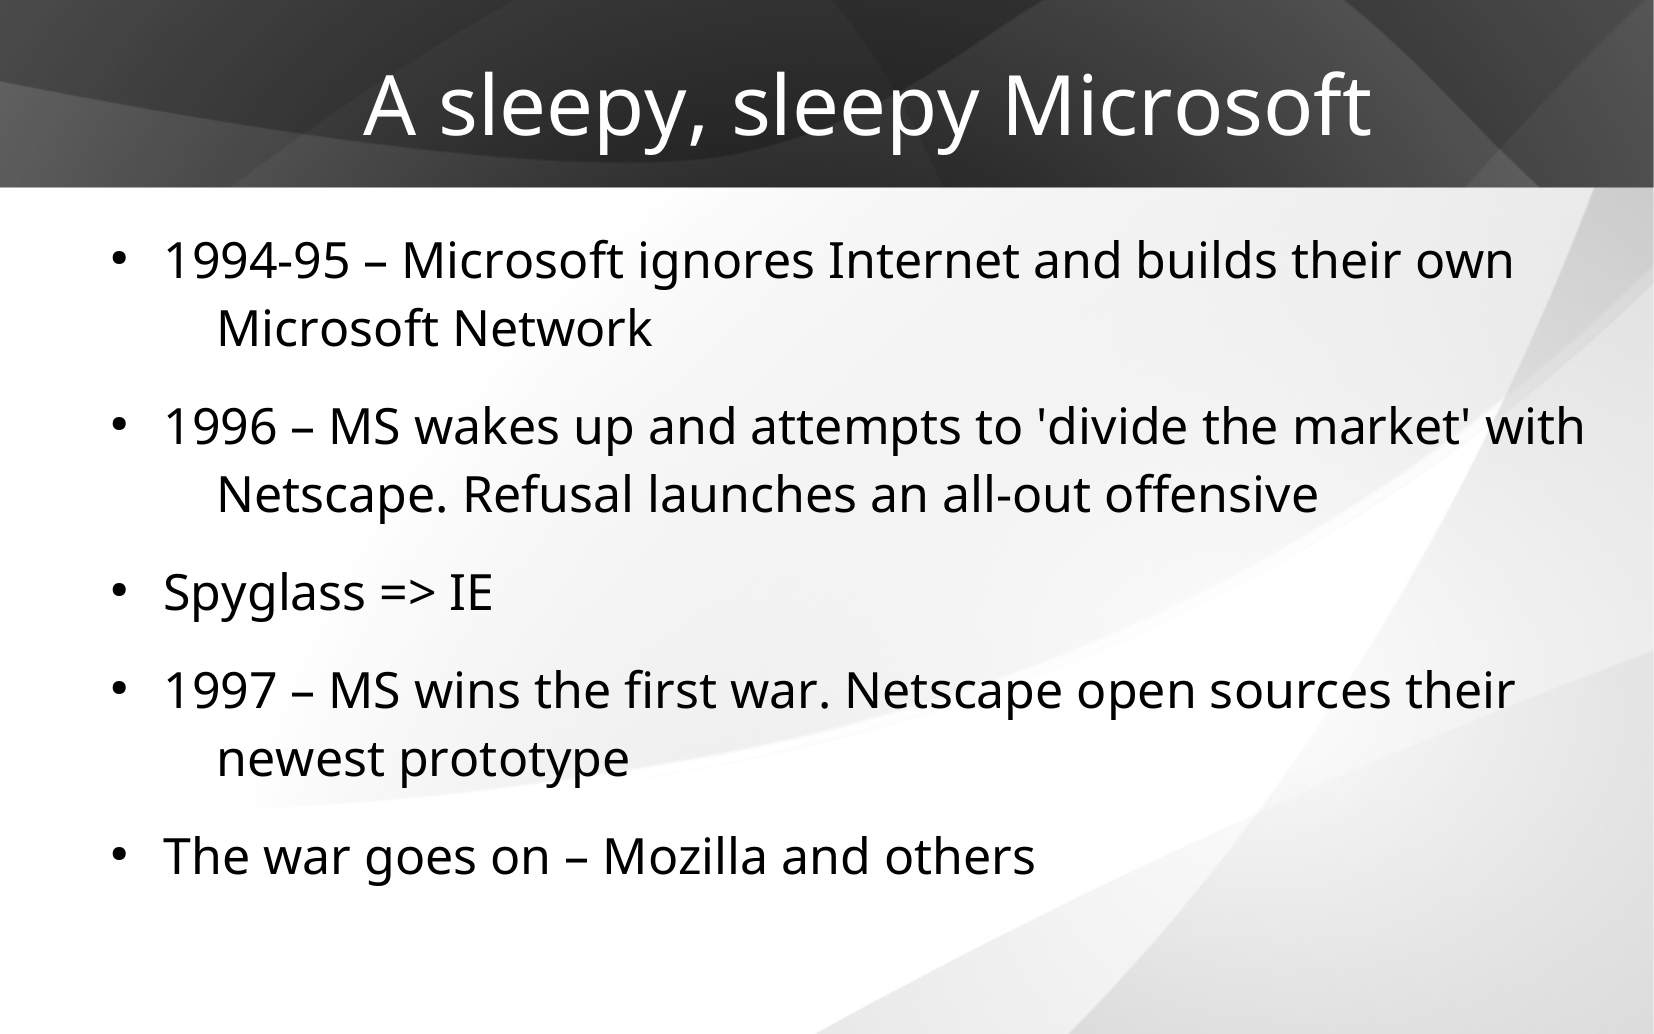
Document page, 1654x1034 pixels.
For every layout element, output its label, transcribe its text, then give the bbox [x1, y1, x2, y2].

list 1994-95 – Microsoft ignores Internet and builds their own Microsoft Network 1996 – MS wakes up and attempts to 'divide the market' with Netscape. Refusal launches an all-out offensive Spyglass => IE 1997 – MS wins the first war. Netscape open sources their newest prototype The war goes on – Mozilla and others [75, 225, 1613, 1013]
title A sleepy, sleepy Microsoft [124, 0, 1613, 208]
picture [0, 0, 1654, 1034]
